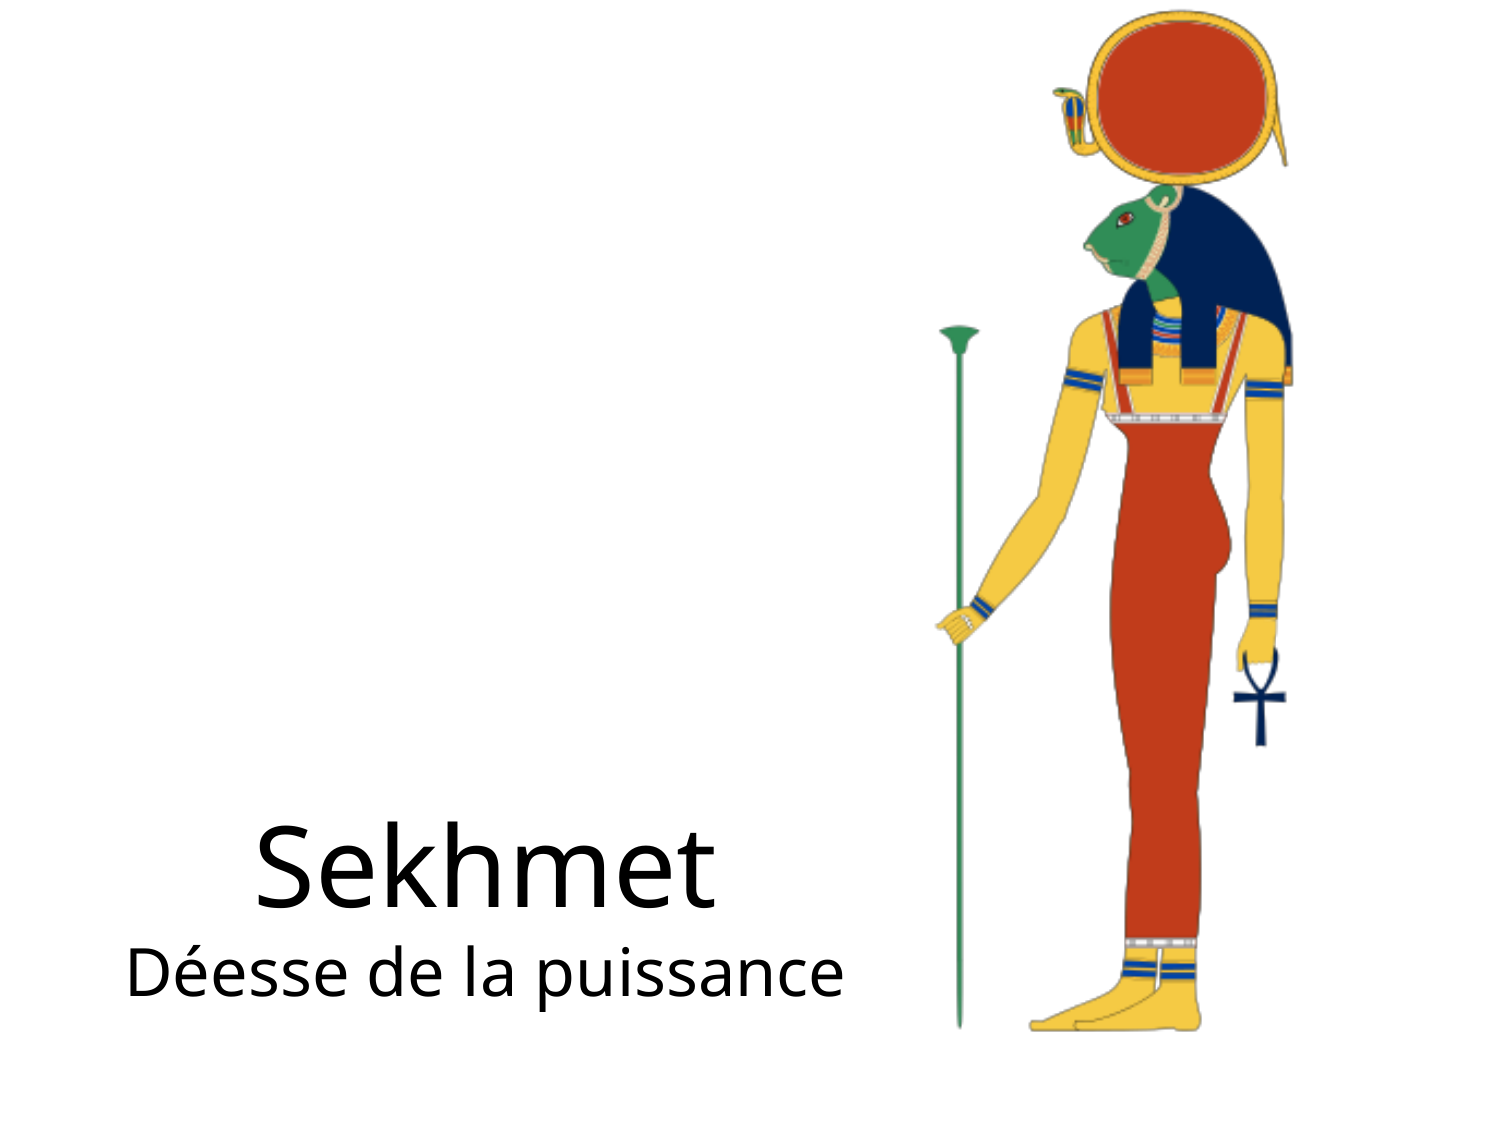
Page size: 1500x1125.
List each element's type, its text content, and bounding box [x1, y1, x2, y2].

text_box Sekhmet Déesse de la puissance [109, 786, 863, 1018]
picture [868, 0, 1348, 1047]
